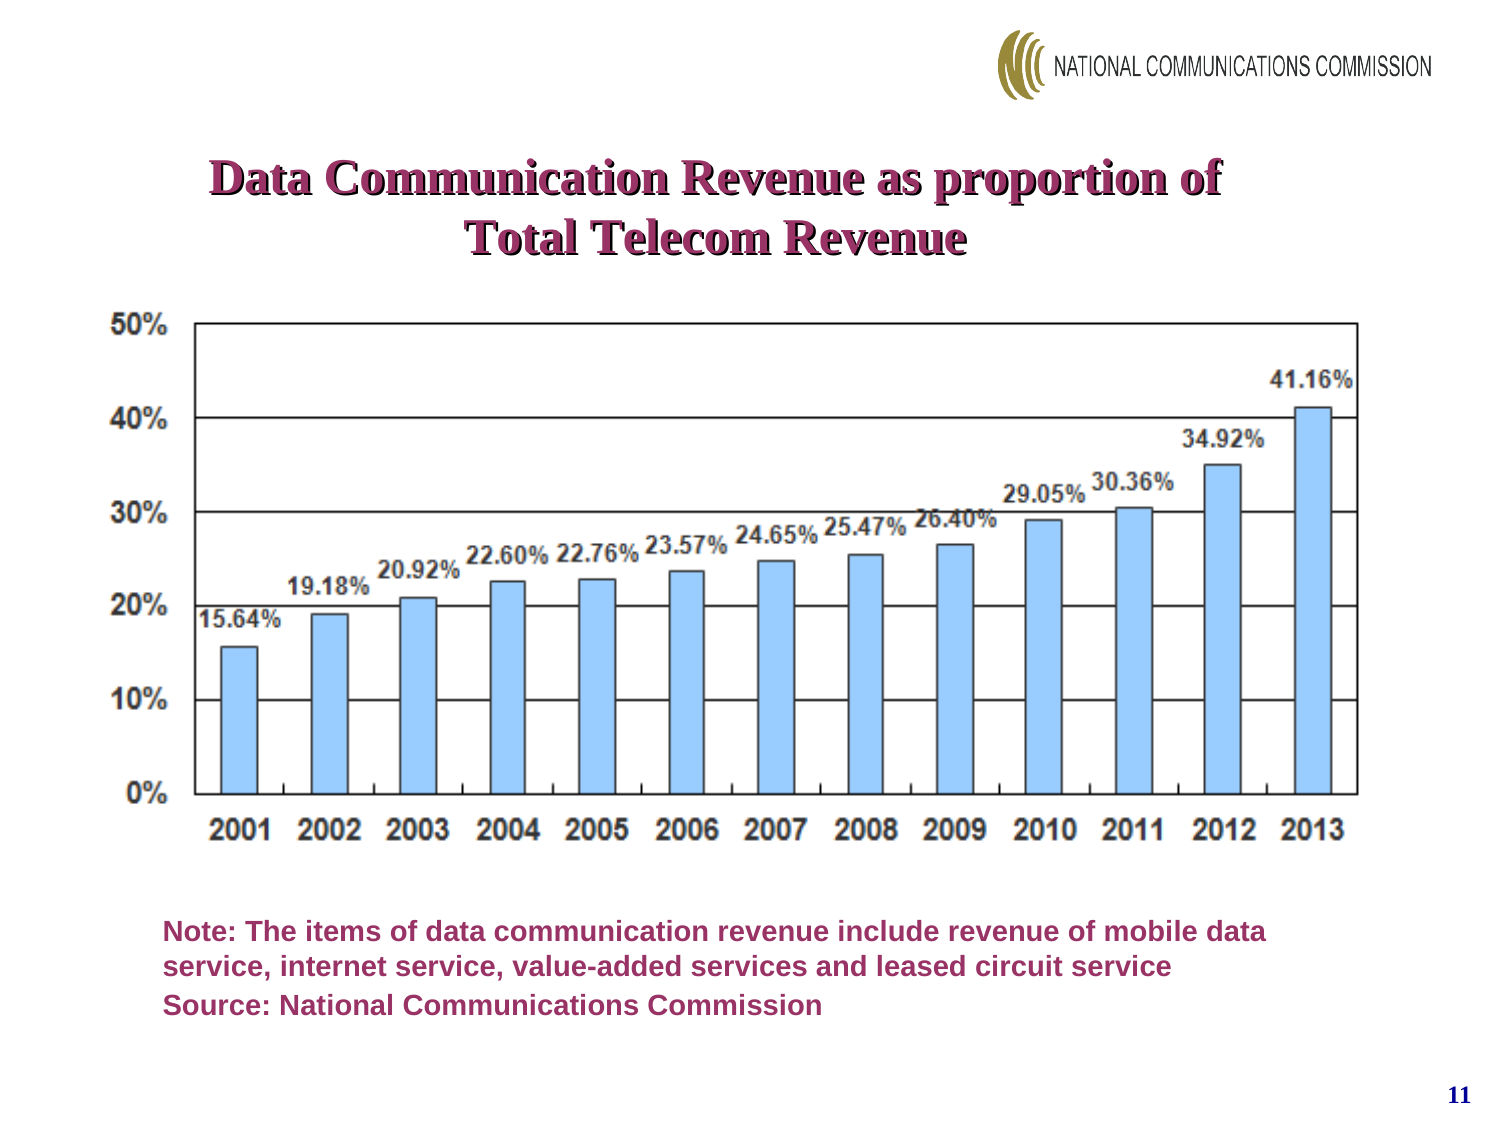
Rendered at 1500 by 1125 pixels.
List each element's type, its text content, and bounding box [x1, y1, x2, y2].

text_box Note: The items of data communication revenue include revenue of mobile data service, internet service, value-added services and leased circuit service Source: National Communications Commission [147, 904, 1389, 1029]
text_box Data Communication Revenue as proportion of Total Telecom Revenue [163, 140, 1266, 266]
picture [88, 278, 1377, 894]
picture [998, 30, 1432, 100]
